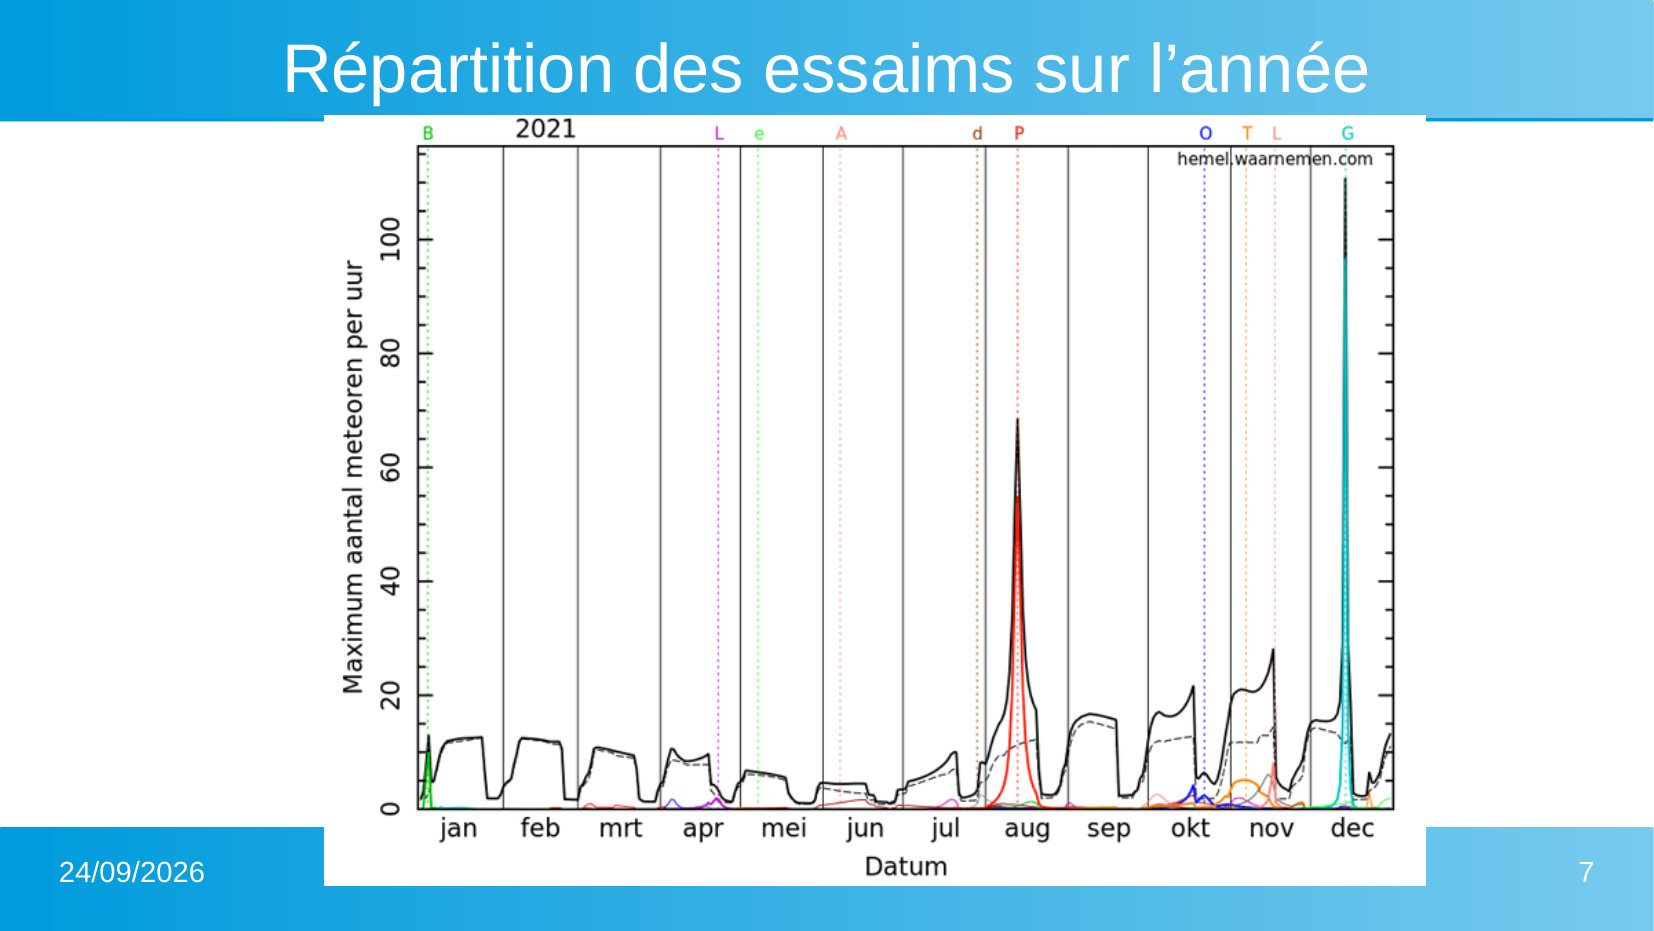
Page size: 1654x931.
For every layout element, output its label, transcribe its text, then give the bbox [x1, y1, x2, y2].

title Répartition des essaims sur l’année [59, 29, 1595, 108]
picture [324, 115, 1426, 886]
